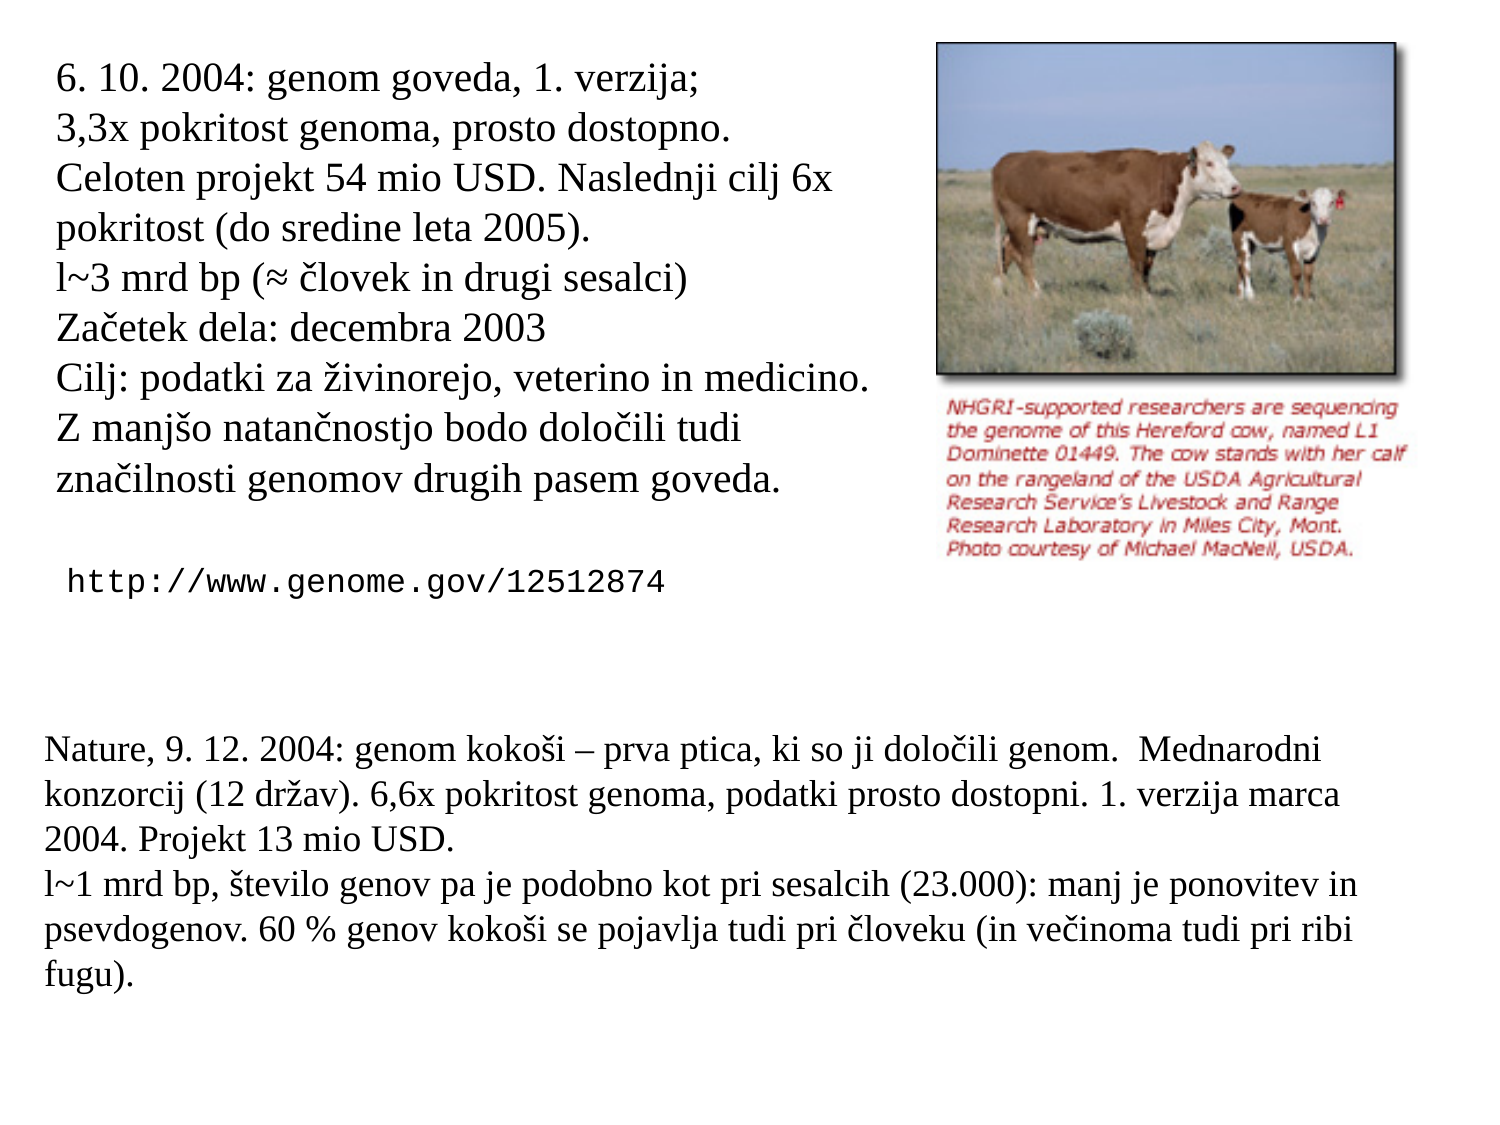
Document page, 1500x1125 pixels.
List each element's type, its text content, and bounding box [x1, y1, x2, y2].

text_box Nature, 9. 12. 2004: genom kokoši – prva ptica, ki so ji določili genom. Mednarodni konzorcij (12 držav). 6,6x pokritost genoma, podatki prosto dostopni. 1. verzija marca 2004. Projekt 13 mio USD. l~1 mrd bp, število genov pa je podobno kot pri sesalcih (23.000): manj je ponovitev in psevdogenov. 60 % genov kokoši se pojavlja tudi pri človeku (in večinoma tudi pri ribi fugu). [29, 716, 1448, 1001]
text_box 6. 10. 2004: genom goveda, 1. verzija; 3,3x pokritost genoma, prosto dostopno. Celoten projekt 54 mio USD. Naslednji cilj 6x pokritost (do sredine leta 2005). l~3 mrd bp (≈ človek in drugi sesalci) Začetek dela: decembra 2003 Cilj: podatki za živinorejo, veterino in medicino. Z manjšo natančnostjo bodo določili tudi značilnosti genomov drugih pasem goveda. http://www.genome.gov/12512874 [41, 42, 940, 608]
picture [936, 42, 1434, 575]
